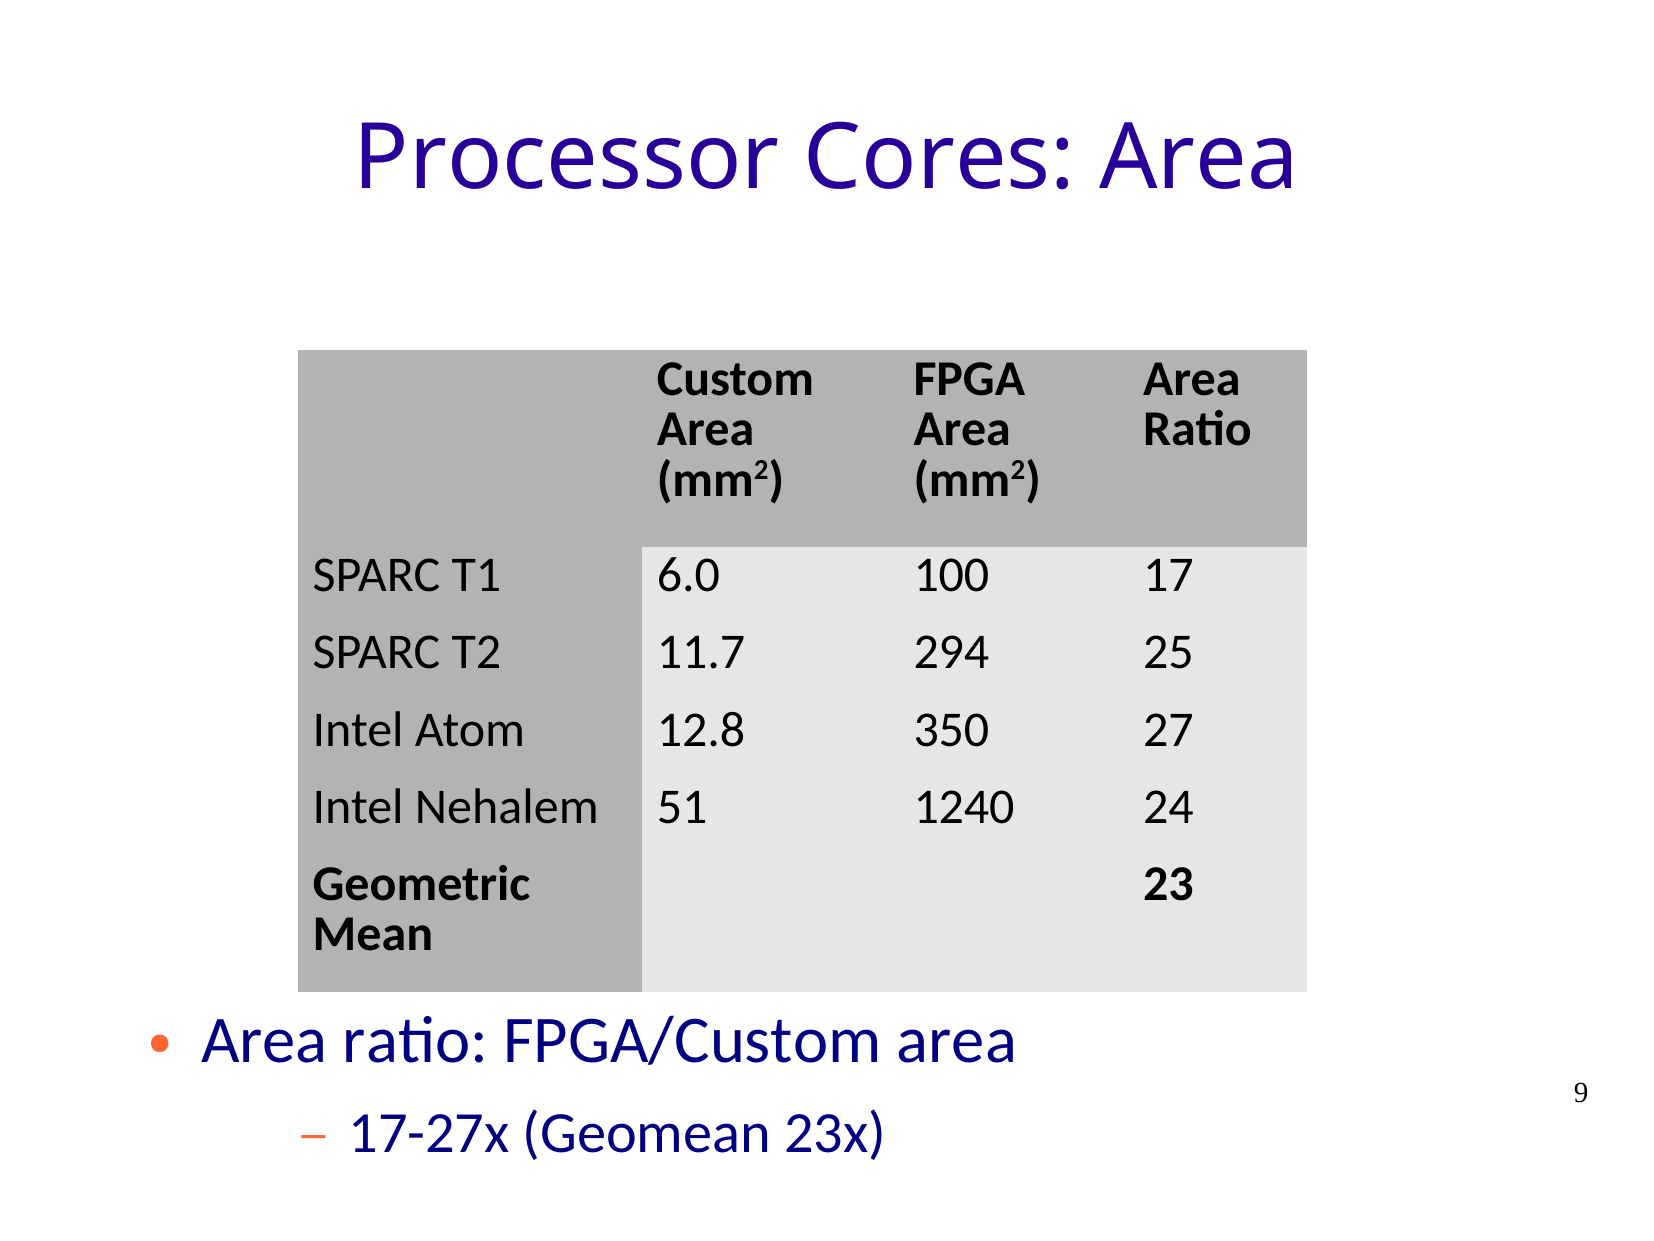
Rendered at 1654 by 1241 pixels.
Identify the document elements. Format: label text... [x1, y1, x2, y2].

table_cell 24 [1128, 778, 1307, 856]
title Processor Cores: Area [82, 49, 1571, 257]
table_cell 11.7 [642, 624, 899, 701]
table_cell 1240 [899, 778, 1128, 856]
table_cell 51 [642, 778, 899, 856]
table_cell 294 [899, 624, 1128, 701]
table_header Custom Area (mm2) [642, 350, 899, 547]
table_header [298, 350, 642, 547]
table_cell 25 [1128, 624, 1307, 701]
table_cell 100 [899, 547, 1128, 624]
table_cell Intel Nehalem [298, 778, 642, 856]
table_header FPGA Area (mm2) [899, 350, 1128, 547]
table_cell 6.0 [642, 547, 899, 624]
table_cell Intel Atom [298, 701, 642, 778]
table_cell [642, 856, 899, 992]
table_cell 17 [1128, 547, 1307, 624]
table_cell 27 [1128, 701, 1307, 778]
table_cell SPARC T1 [298, 547, 642, 624]
table_cell Geometric Mean [298, 856, 642, 992]
table_cell 12.8 [642, 701, 899, 778]
table_cell 350 [899, 701, 1128, 778]
table_header Area Ratio [1128, 350, 1307, 547]
table_cell 23 [1128, 856, 1307, 992]
table_cell [899, 856, 1128, 992]
list Area ratio: FPGA/Custom area 17-27x (Geomean 23x) [112, 1012, 1566, 1195]
table_cell SPARC T2 [298, 624, 642, 701]
